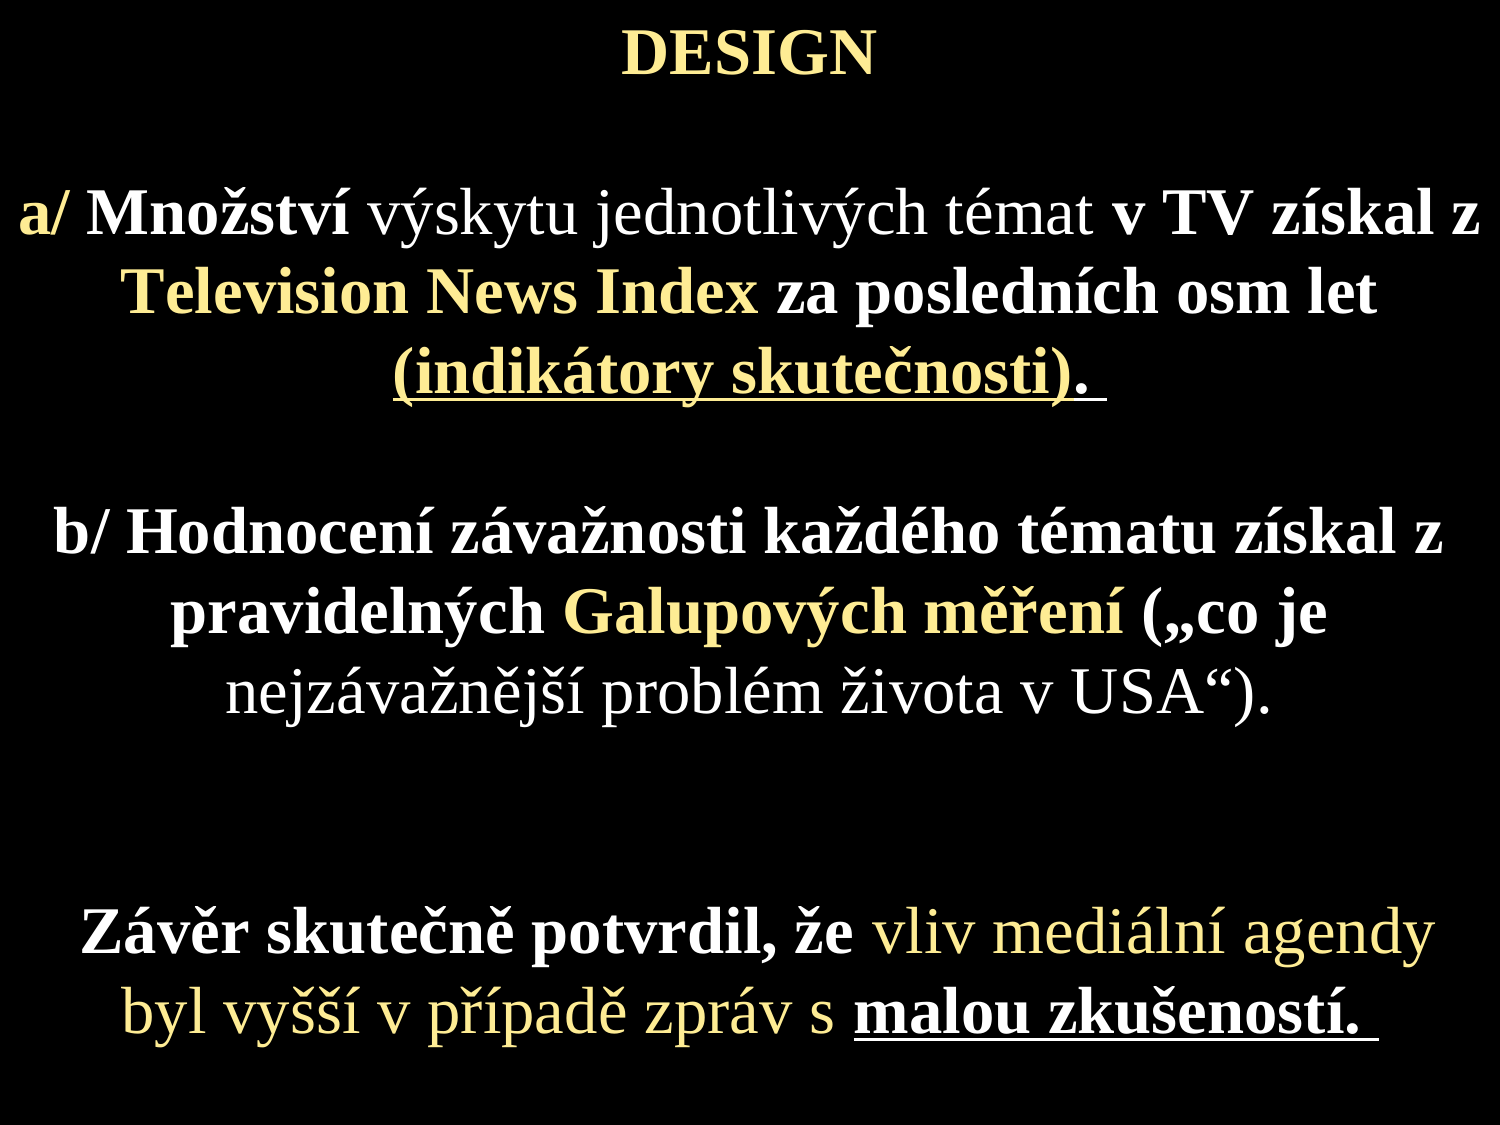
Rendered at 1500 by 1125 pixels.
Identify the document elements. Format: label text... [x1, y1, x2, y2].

title DESIGN a/ Množství výskytu jednotlivých témat v TV získal z Television News Index za posledních osm let (indikátory skutečnosti). b/ Hodnocení závažnosti každého tématu získal z pravidelných Galupových měření („co je nejzávažnější problém života v USA“). Závěr skutečně potvrdil, že vliv mediální agendy byl vyšší v případě zpráv s malou zkušeností. [0, 0, 1500, 1125]
